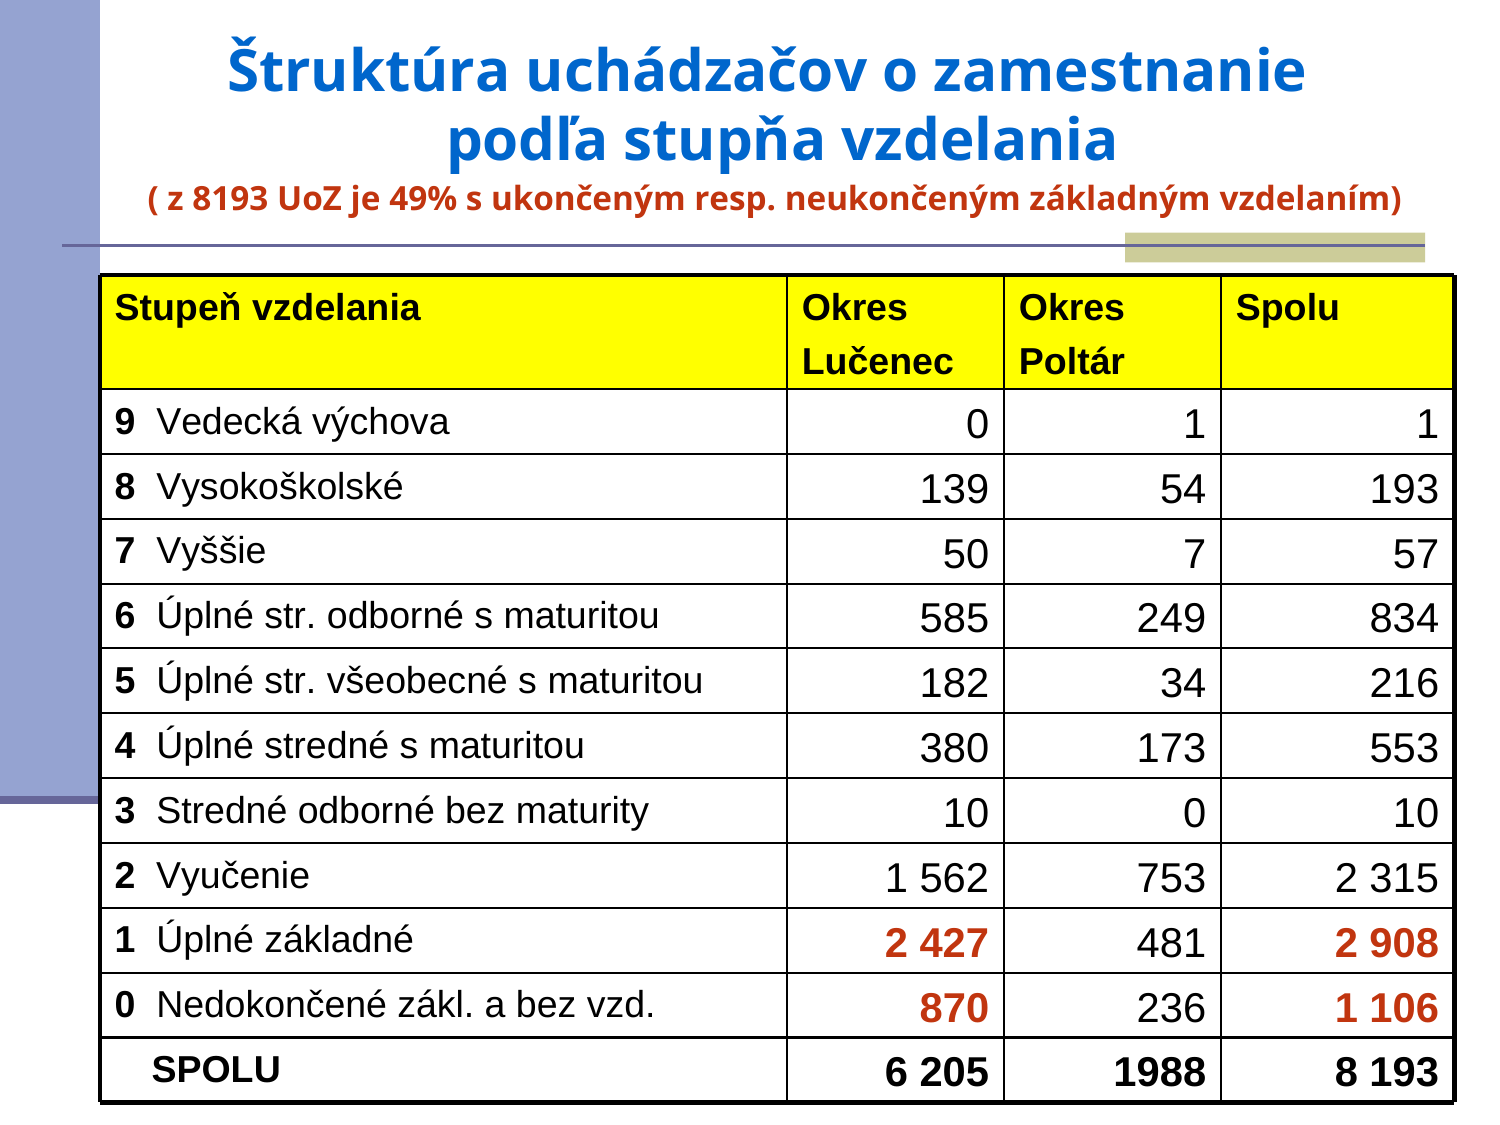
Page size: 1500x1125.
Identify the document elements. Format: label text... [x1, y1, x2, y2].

text_box 50 [788, 520, 1003, 583]
text_box 4 Úplné stredné s maturitou [102, 714, 786, 777]
text_box 481 [1005, 909, 1220, 972]
text_box 34 [1005, 649, 1220, 712]
text_box 249 [1005, 585, 1220, 647]
text_box 9 Vedecká výchova [102, 390, 786, 453]
text_box Stupeň vzdelania [102, 277, 786, 388]
text_box 1 Úplné základné [102, 909, 786, 972]
text_box 2 908 [1222, 909, 1452, 972]
text_box 0 Nedokončené zákl. a bez vzd. [102, 974, 786, 1036]
text_box Štruktúra uchádzačov o zamestnanie podľa stupňa vzdelania ( z 8193 UoZ je 49% s ukončeným resp. neukončeným základným vzdelaním) [24, 24, 1500, 271]
text_box 1 [1005, 390, 1220, 453]
text_box 139 [788, 455, 1003, 518]
text_box 553 [1222, 714, 1452, 777]
text_box 1988 [1005, 1039, 1220, 1100]
text_box 7 Vyššie [102, 520, 786, 583]
text_box 1 562 [788, 844, 1003, 907]
text_box 585 [788, 585, 1003, 647]
text_box 834 [1222, 585, 1452, 647]
text_box 8 Vysokoškolské [102, 455, 786, 518]
text_box 2 315 [1222, 844, 1452, 907]
text_box 182 [788, 649, 1003, 712]
text_box 380 [788, 714, 1003, 777]
text_box 7 [1005, 520, 1220, 583]
text_box Okres Poltár [1005, 277, 1220, 388]
text_box 216 [1222, 649, 1452, 712]
text_box 5 Úplné str. všeobecné s maturitou [102, 649, 786, 712]
text_box Spolu [1222, 277, 1452, 388]
text_box 1 106 [1222, 974, 1452, 1036]
text_box 2 Vyučenie [102, 844, 786, 907]
text_box 193 [1222, 455, 1452, 518]
text_box 57 [1222, 520, 1452, 583]
text_box SPOLU [102, 1039, 786, 1100]
text_box 6 Úplné str. odborné s maturitou [102, 585, 786, 647]
text_box 870 [788, 974, 1003, 1036]
text_box 2 427 [788, 909, 1003, 972]
text_box 0 [1005, 779, 1220, 842]
text_box 10 [788, 779, 1003, 842]
text_box 6 205 [788, 1039, 1003, 1100]
text_box 54 [1005, 455, 1220, 518]
text_box 753 [1005, 844, 1220, 907]
text_box 1 [1222, 390, 1452, 453]
text_box 8 193 [1222, 1039, 1452, 1100]
text_box 236 [1005, 974, 1220, 1036]
text_box 10 [1222, 779, 1452, 842]
text_box 173 [1005, 714, 1220, 777]
text_box 3 Stredné odborné bez maturity [102, 779, 786, 842]
text_box 0 [788, 390, 1003, 453]
text_box Okres Lučenec [788, 277, 1003, 388]
